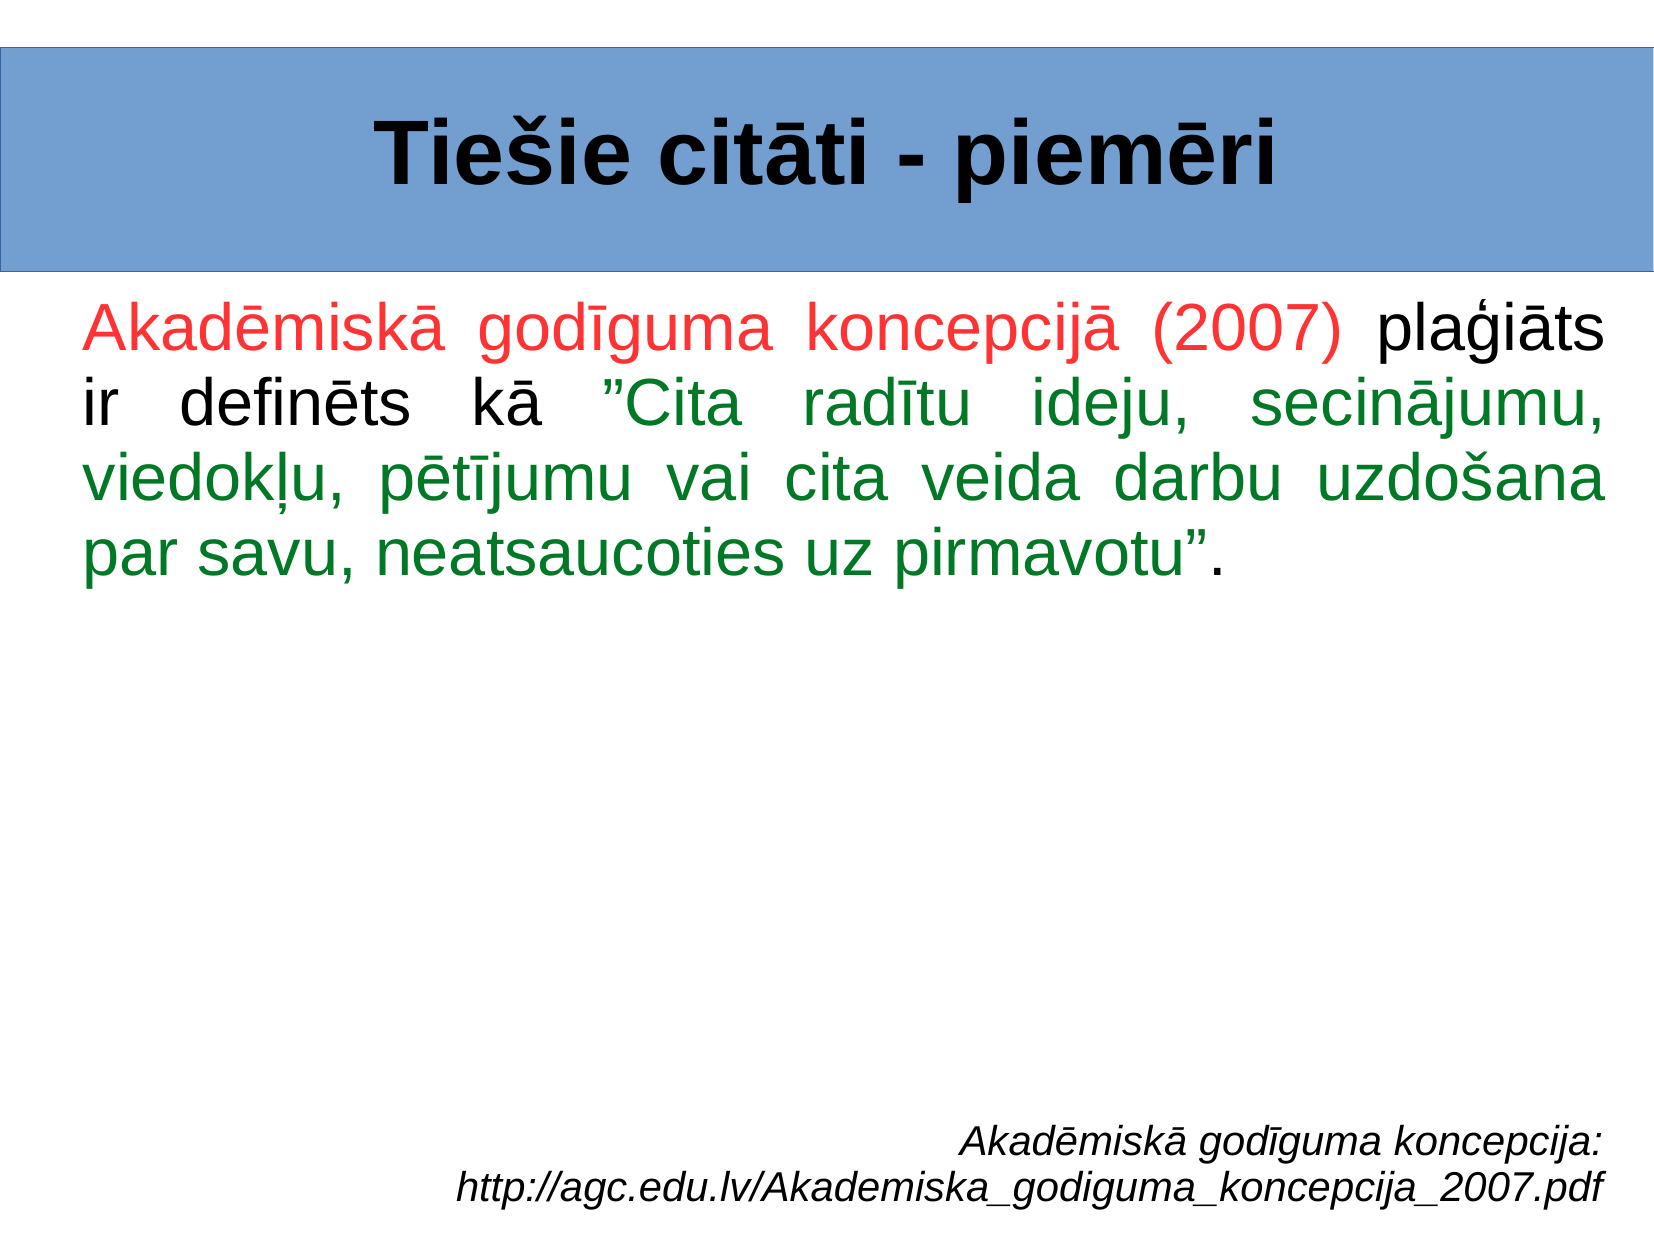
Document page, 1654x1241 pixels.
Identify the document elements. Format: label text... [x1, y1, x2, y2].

title Tiešie citāti - piemēri [82, 49, 1571, 257]
text_box Akadēmiskā godīguma koncepcija: http://agc.edu.lv/Akademiska_godiguma_koncepcija_2007.pdf [11, 1110, 1619, 1238]
text_box [0, 47, 1654, 272]
list Akadēmiskā godīguma koncepcijā (2007) plaģiāts ir definēts kā ”Cita radītu ideju, secinājumu, viedokļu, pētījumu vai cita veida darbu uzdošana par savu, neatsaucoties uz pirmavotu”. [82, 290, 1607, 1010]
